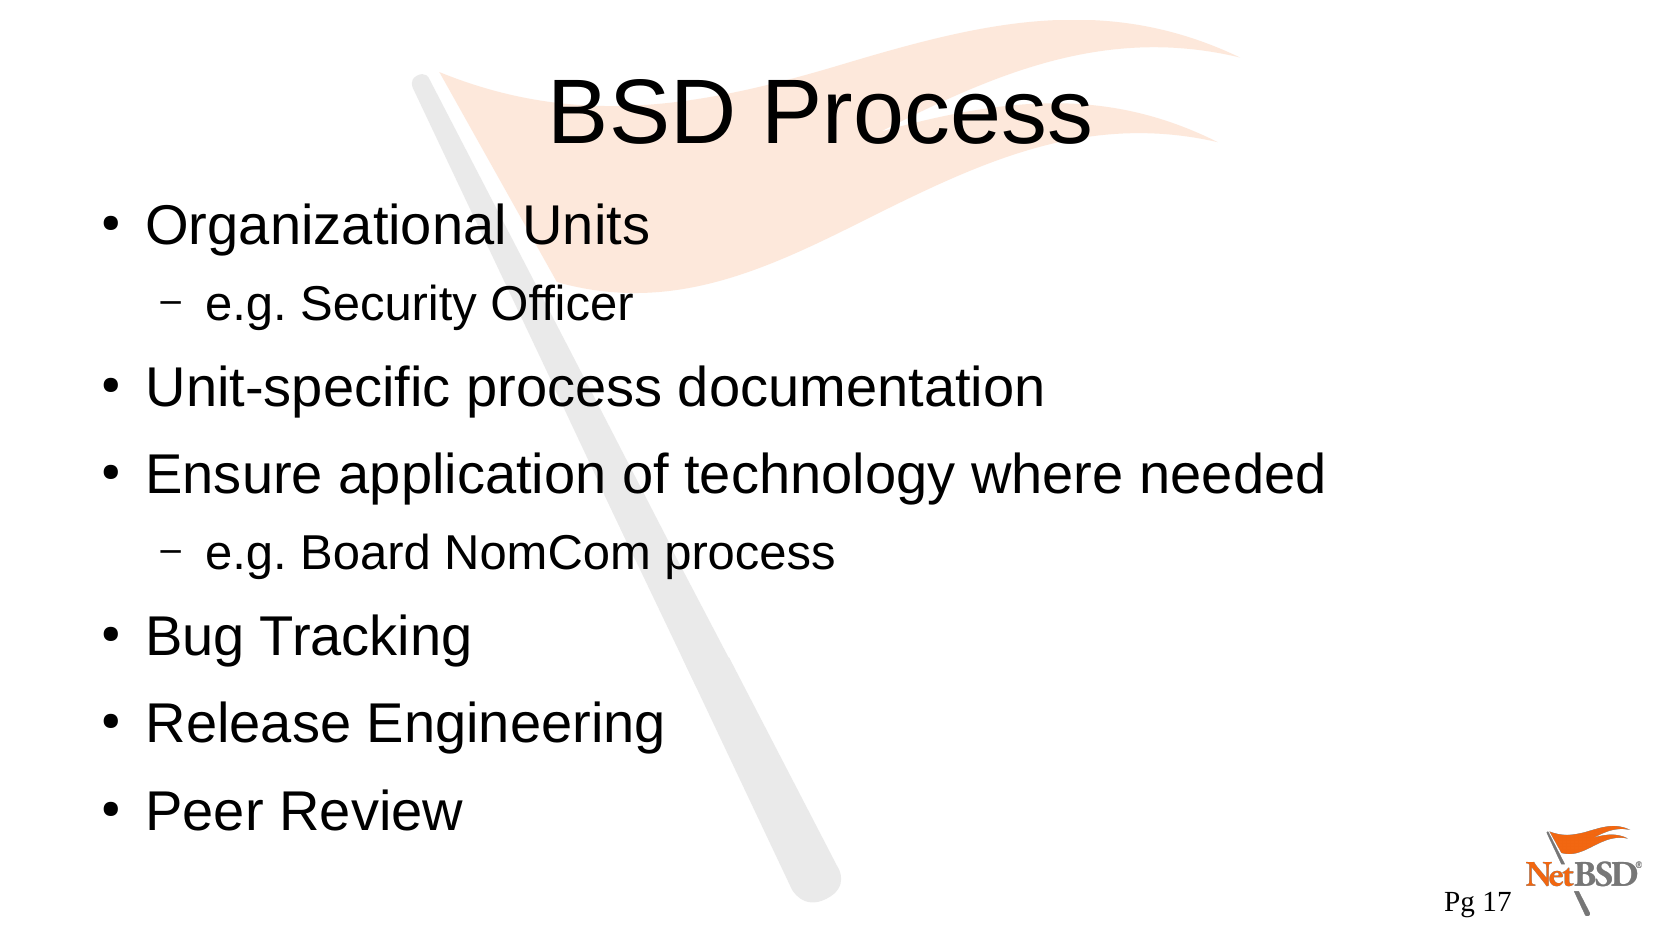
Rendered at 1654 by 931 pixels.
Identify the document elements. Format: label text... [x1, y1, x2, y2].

list Organizational Units e.g. Security Officer Unit-specific process documentation Ensure application of technology where needed e.g. Board NomCom process Bug Tracking Release Engineering Peer Review [86, 193, 1575, 844]
picture [1526, 826, 1642, 916]
title BSD Process [76, 33, 1565, 189]
